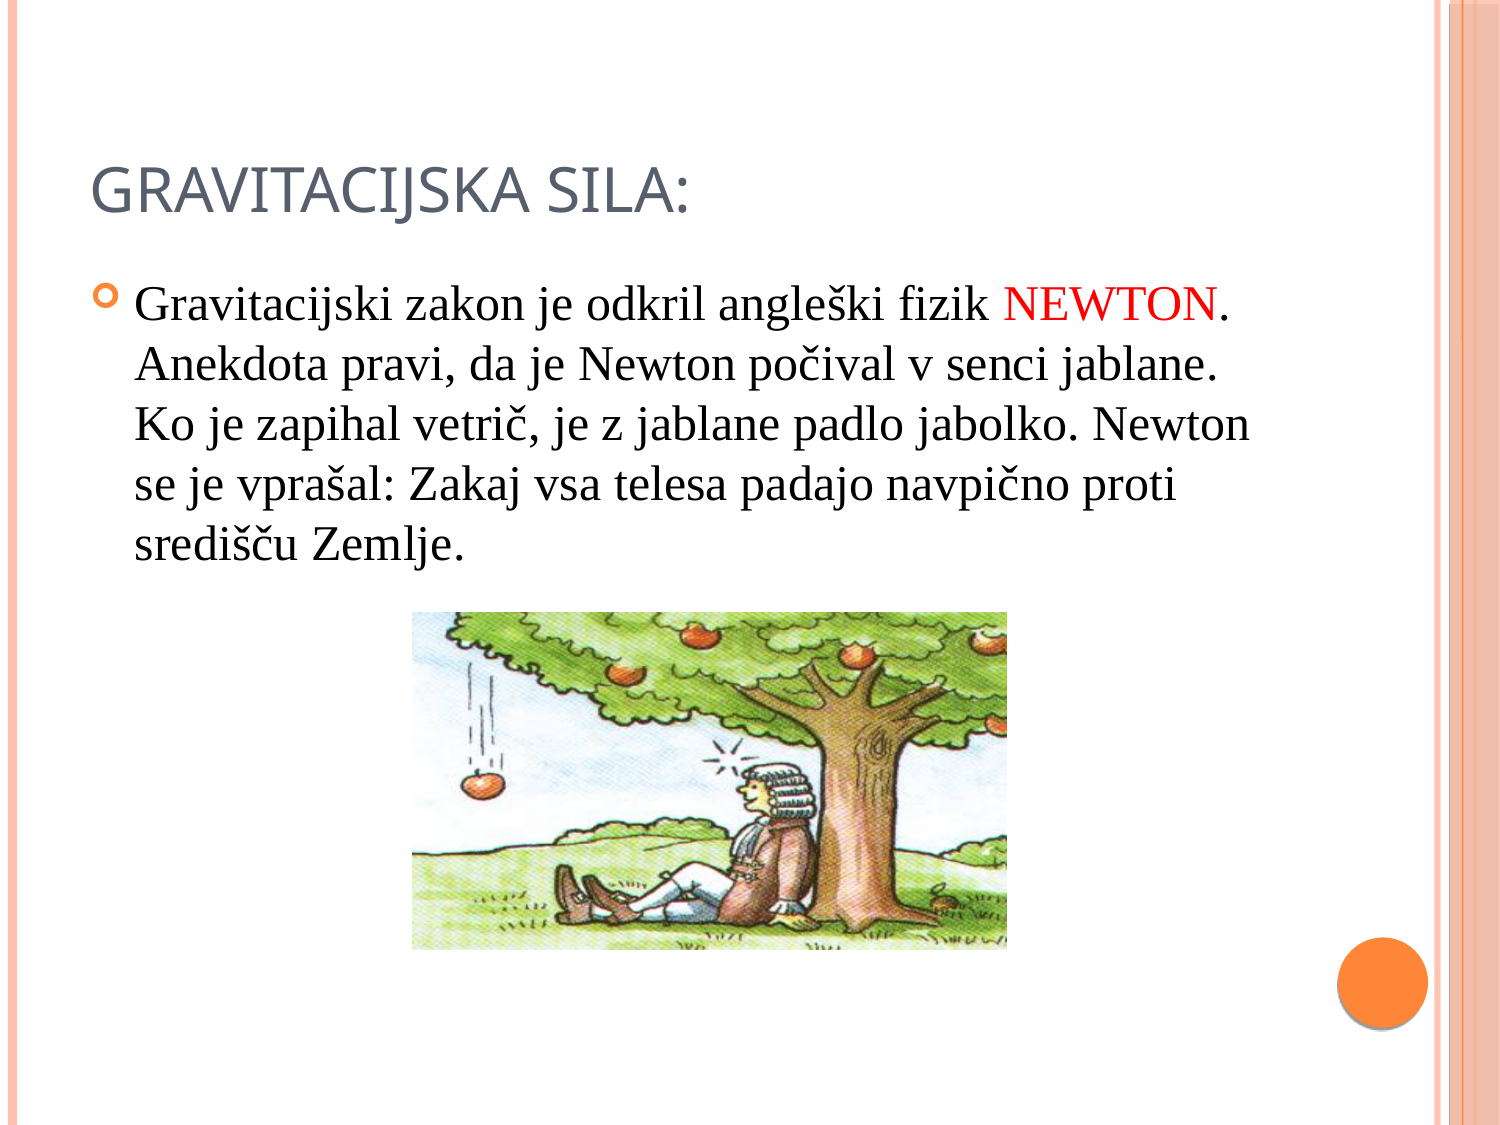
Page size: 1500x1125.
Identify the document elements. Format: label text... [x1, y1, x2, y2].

title GRAVITACIJSKA SILA: [75, 45, 1300, 233]
picture [412, 612, 1007, 950]
list Gravitacijski zakon je odkril angleški fizik NEWTON. Anekdota pravi, da je Newton počival v senci jablane. Ko je zapihal vetrič, je z jablane padlo jabolko. Newton se je vprašal: Zakaj vsa telesa padajo navpično proti središču Zemlje. [75, 262, 1300, 1062]
